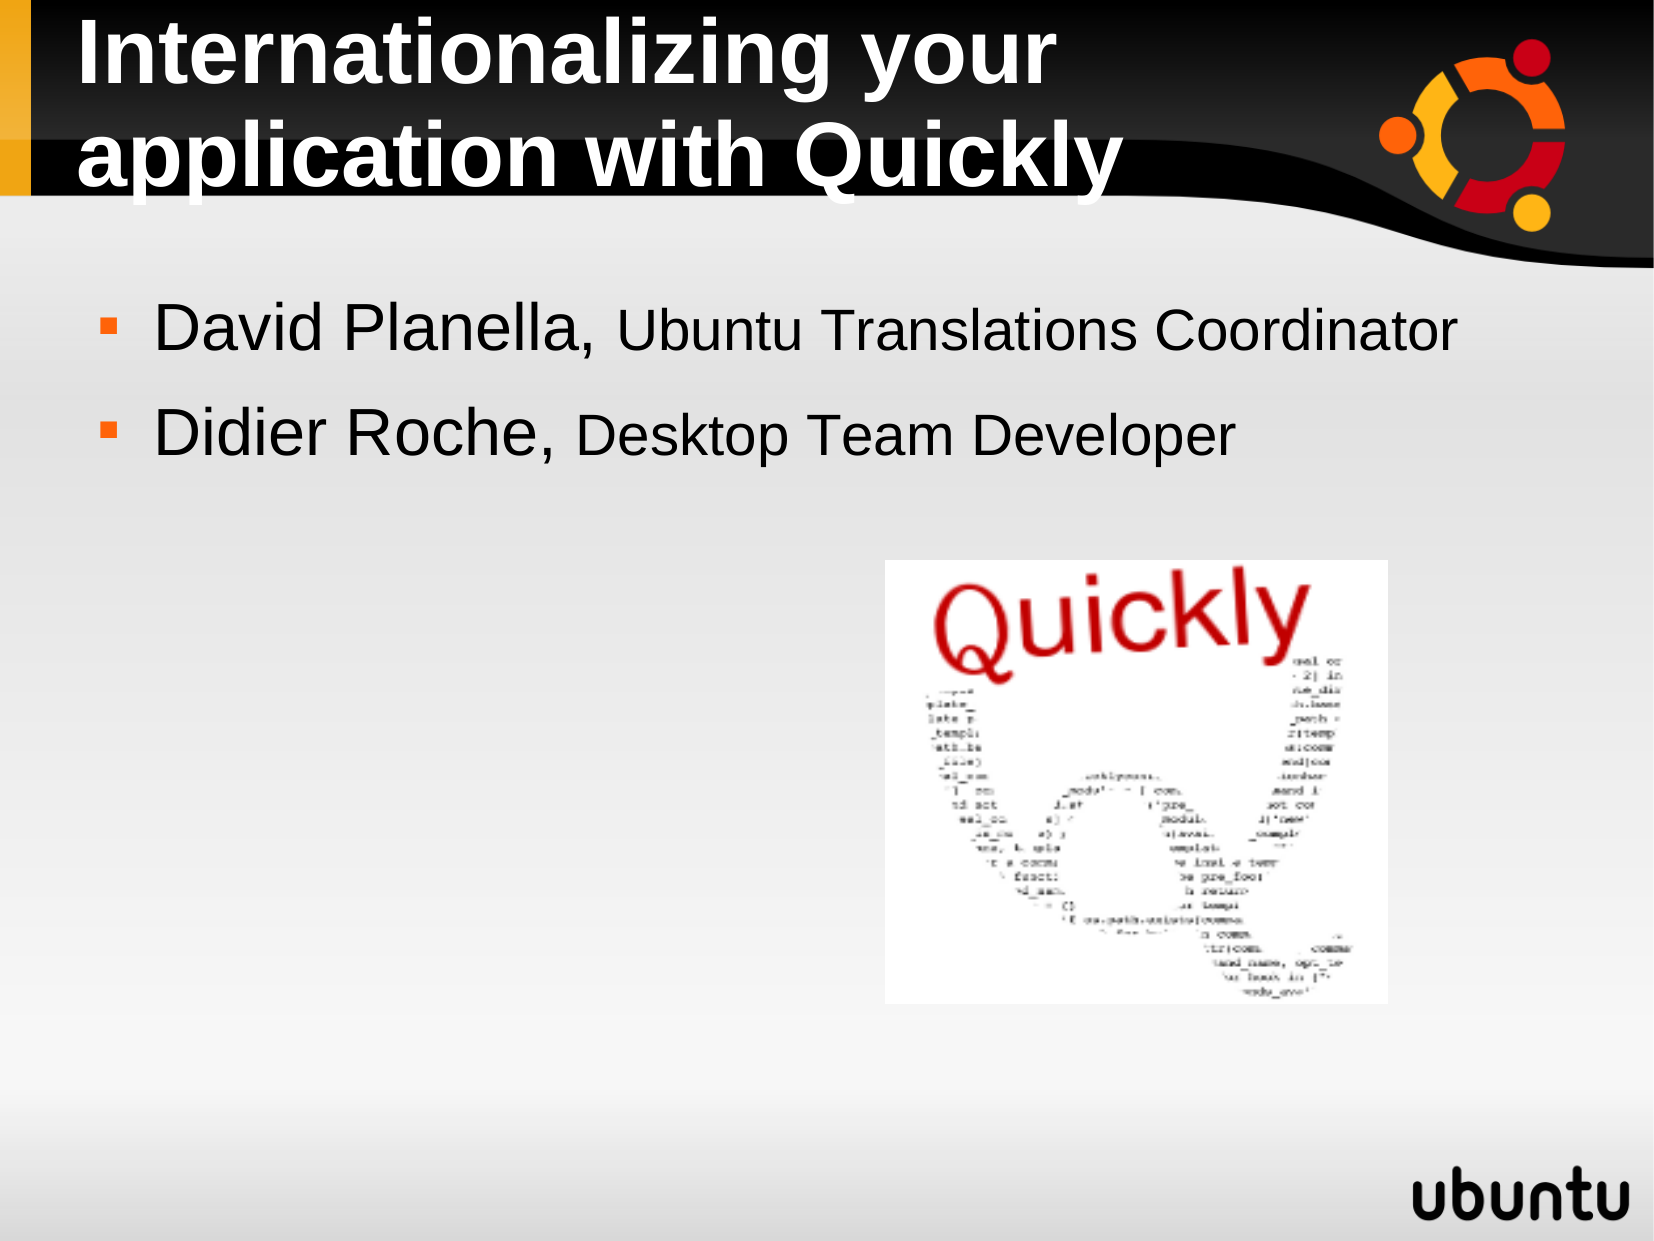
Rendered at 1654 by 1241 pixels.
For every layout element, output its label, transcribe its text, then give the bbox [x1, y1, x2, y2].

list David Planella, Ubuntu Translations Coordinator Didier Roche, Desktop Team Developer [82, 290, 1571, 1109]
picture [0, 0, 1654, 1241]
title Internationalizing your application with Quickly [76, 0, 1565, 208]
